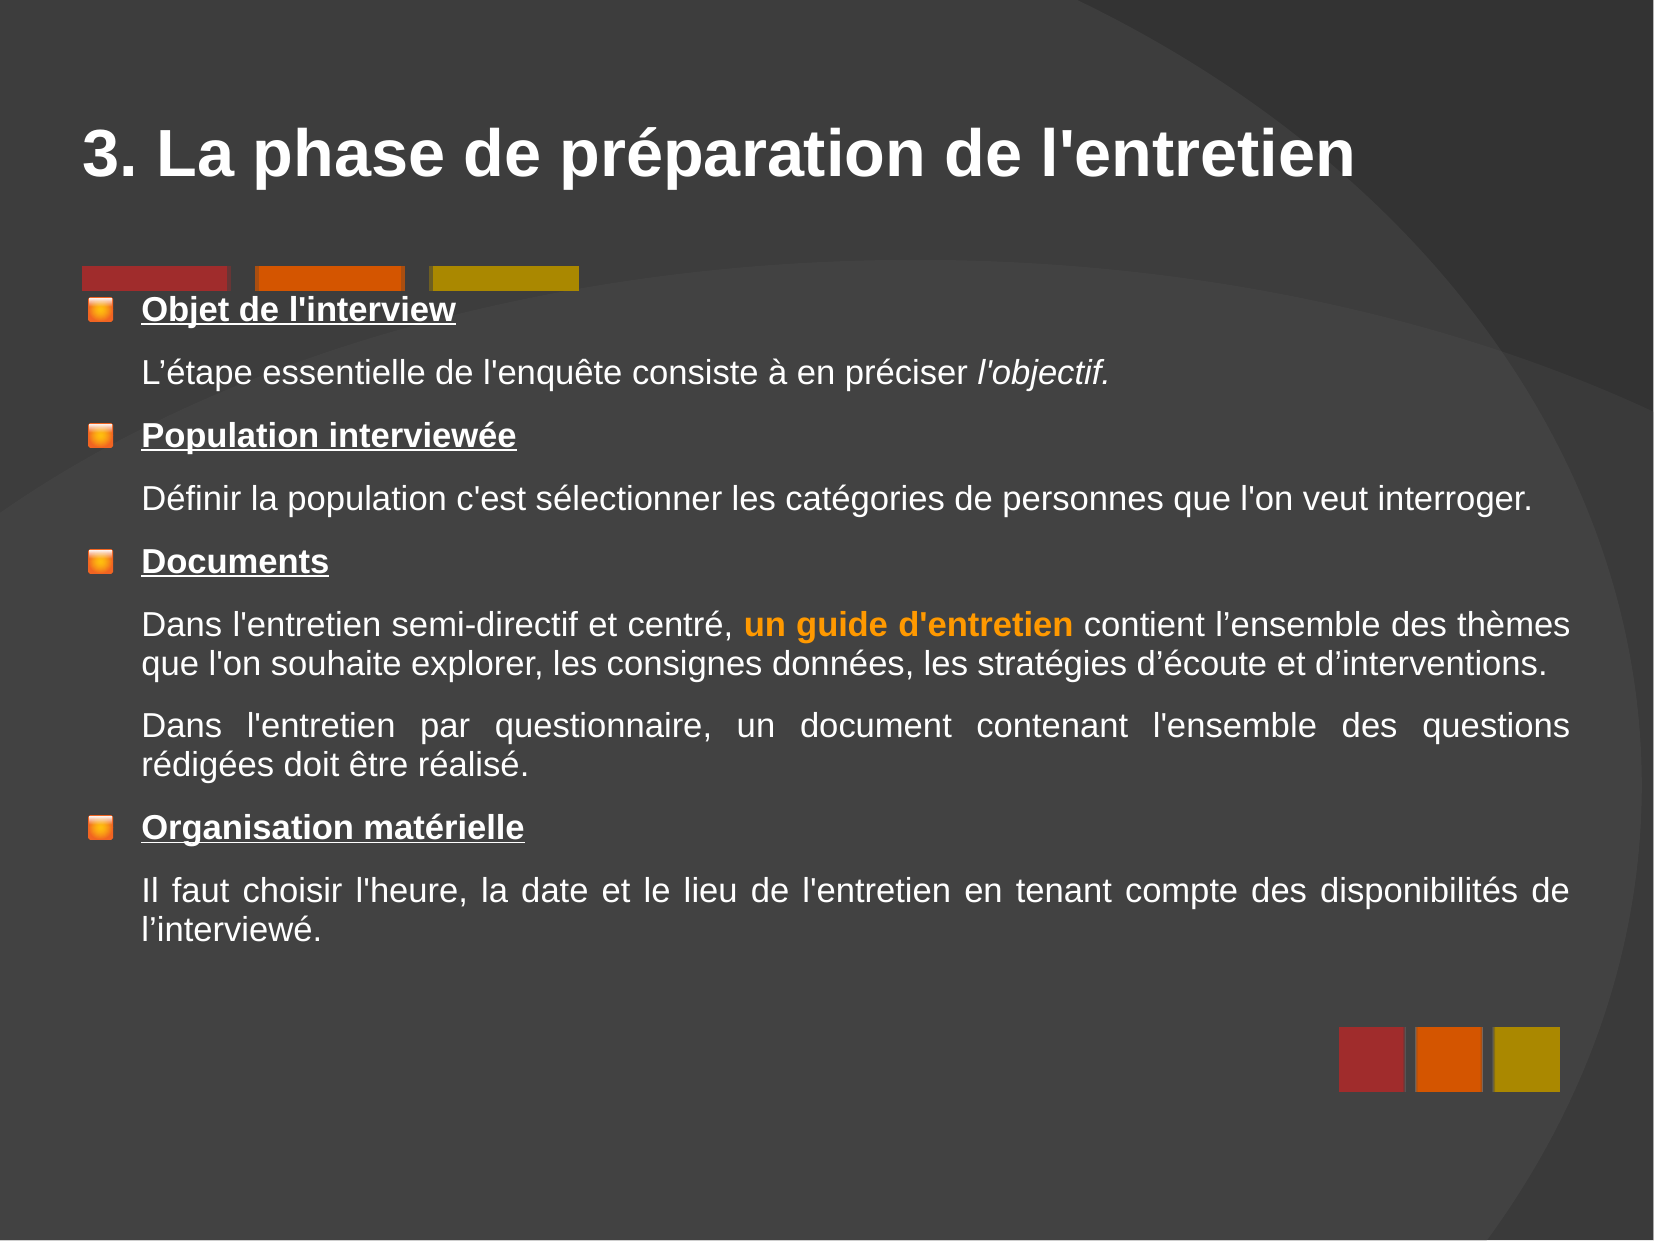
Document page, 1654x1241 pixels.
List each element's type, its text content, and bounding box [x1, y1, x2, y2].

picture [1339, 1027, 1560, 1092]
list Objet de l'interview L’étape essentielle de l'enquête consiste à en préciser l'objectif. Population interviewée Définir la population c'est sélectionner les catégories de personnes que l'on veut interroger. Documents Dans l'entretien semi-directif et centré, un guide d'entretien contient l’ensemble des thèmes que l'on souhaite explorer, les consignes données, les stratégies d’écoute et d’interventions. Dans l'entretien par questionnaire, un document contenant l'ensemble des questions rédigées doit être réalisé. Organisation matérielle Il faut choisir l'heure, la date et le lieu de l'entretien en tenant compte des disponibilités de l’interviewé. [82, 290, 1571, 1010]
picture [82, 266, 579, 290]
title 3. La phase de préparation de l'entretien [82, 49, 1571, 257]
